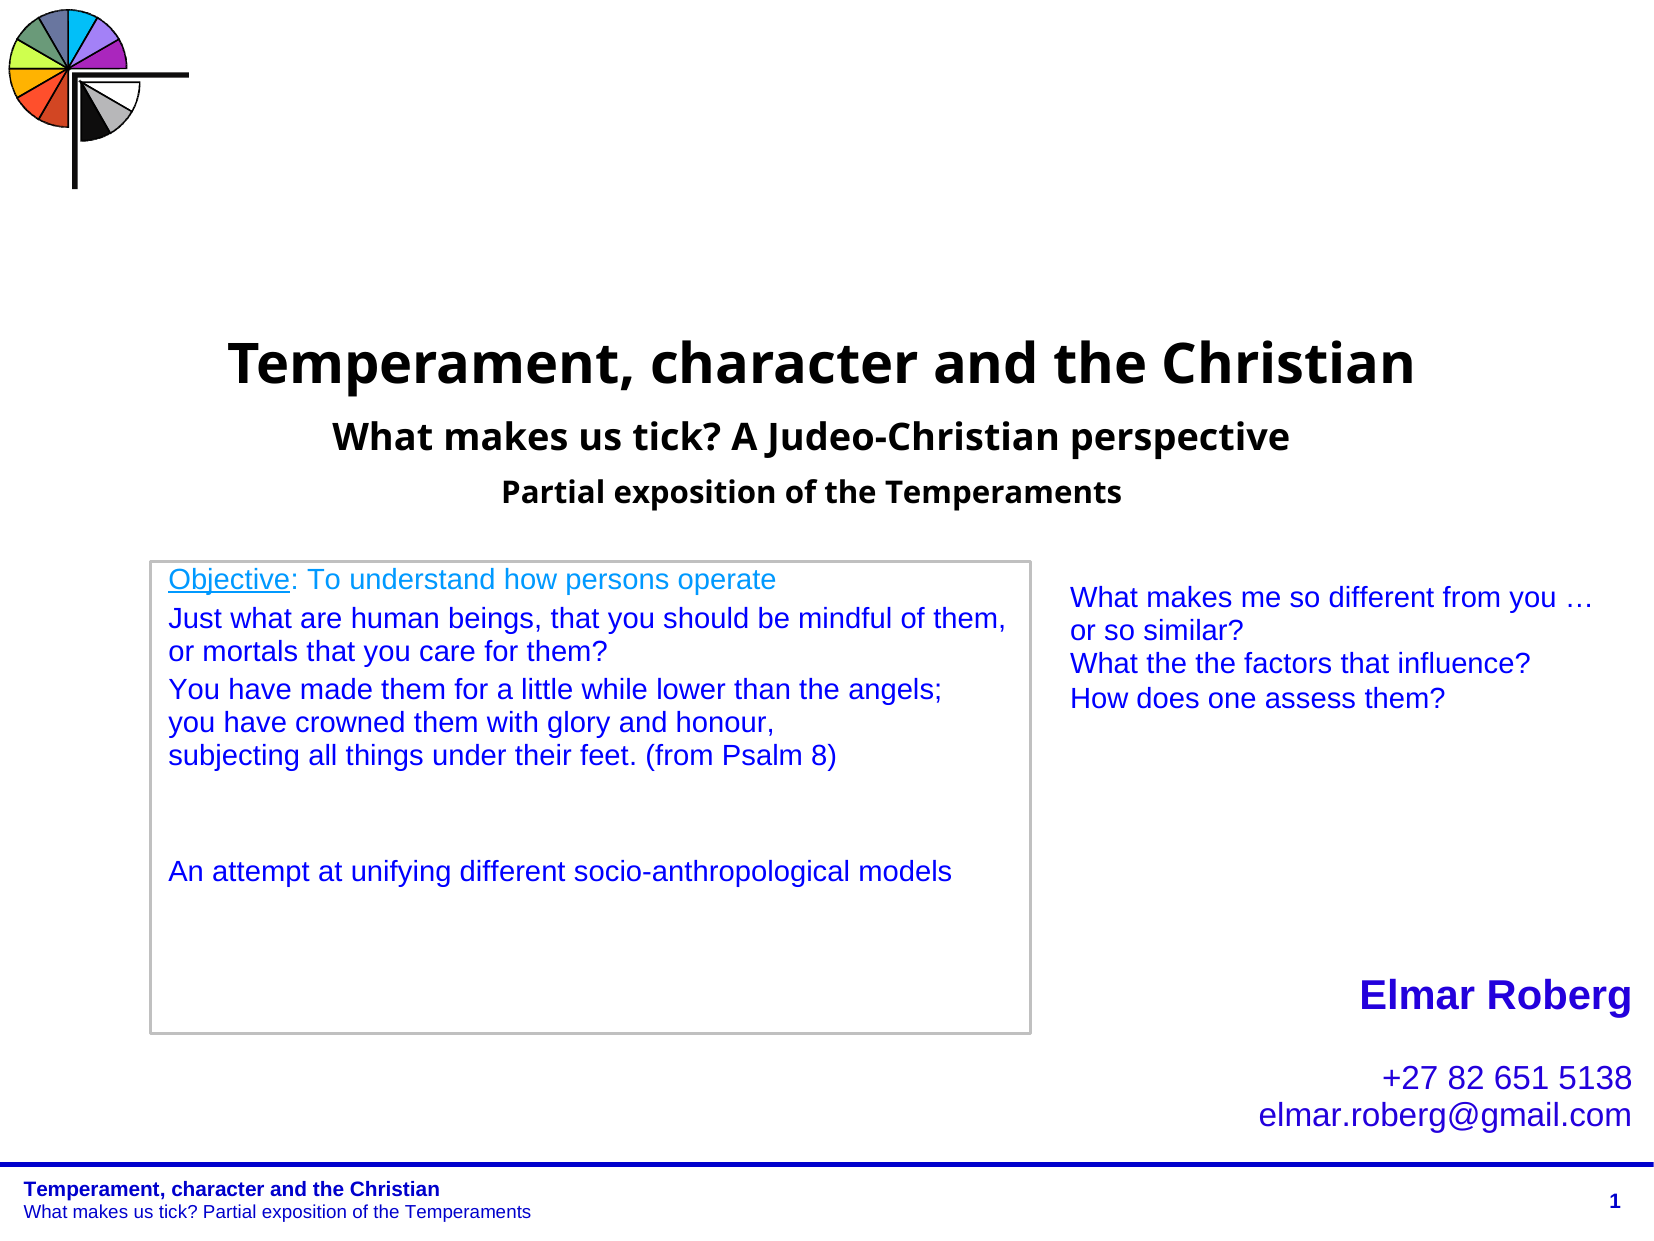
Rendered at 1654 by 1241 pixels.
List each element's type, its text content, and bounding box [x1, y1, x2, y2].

text_box What makes us tick? A Judeo-Christian perspective [206, 409, 1418, 463]
title Temperament, character and the Christian [112, 324, 1533, 403]
text_box Objective: To understand how persons operate Just what are human beings, that you should be mindful of them, or mortals that you care for them? You have made them for a little while lower than the angels; you have crowned them with glory and honour, subjecting all things under their feet. (from Psalm 8) An attempt at unifying different socio-anthropological models [159, 557, 1031, 1034]
text_box Elmar Roberg +27 82 651 5138 elmar.roberg@gmail.com [1210, 965, 1642, 1158]
text_box What makes me so different from you … or so similar? What the the factors that influence? How does one assess them? [1061, 575, 1627, 722]
text_box Partial exposition of the Temperaments [206, 470, 1418, 521]
